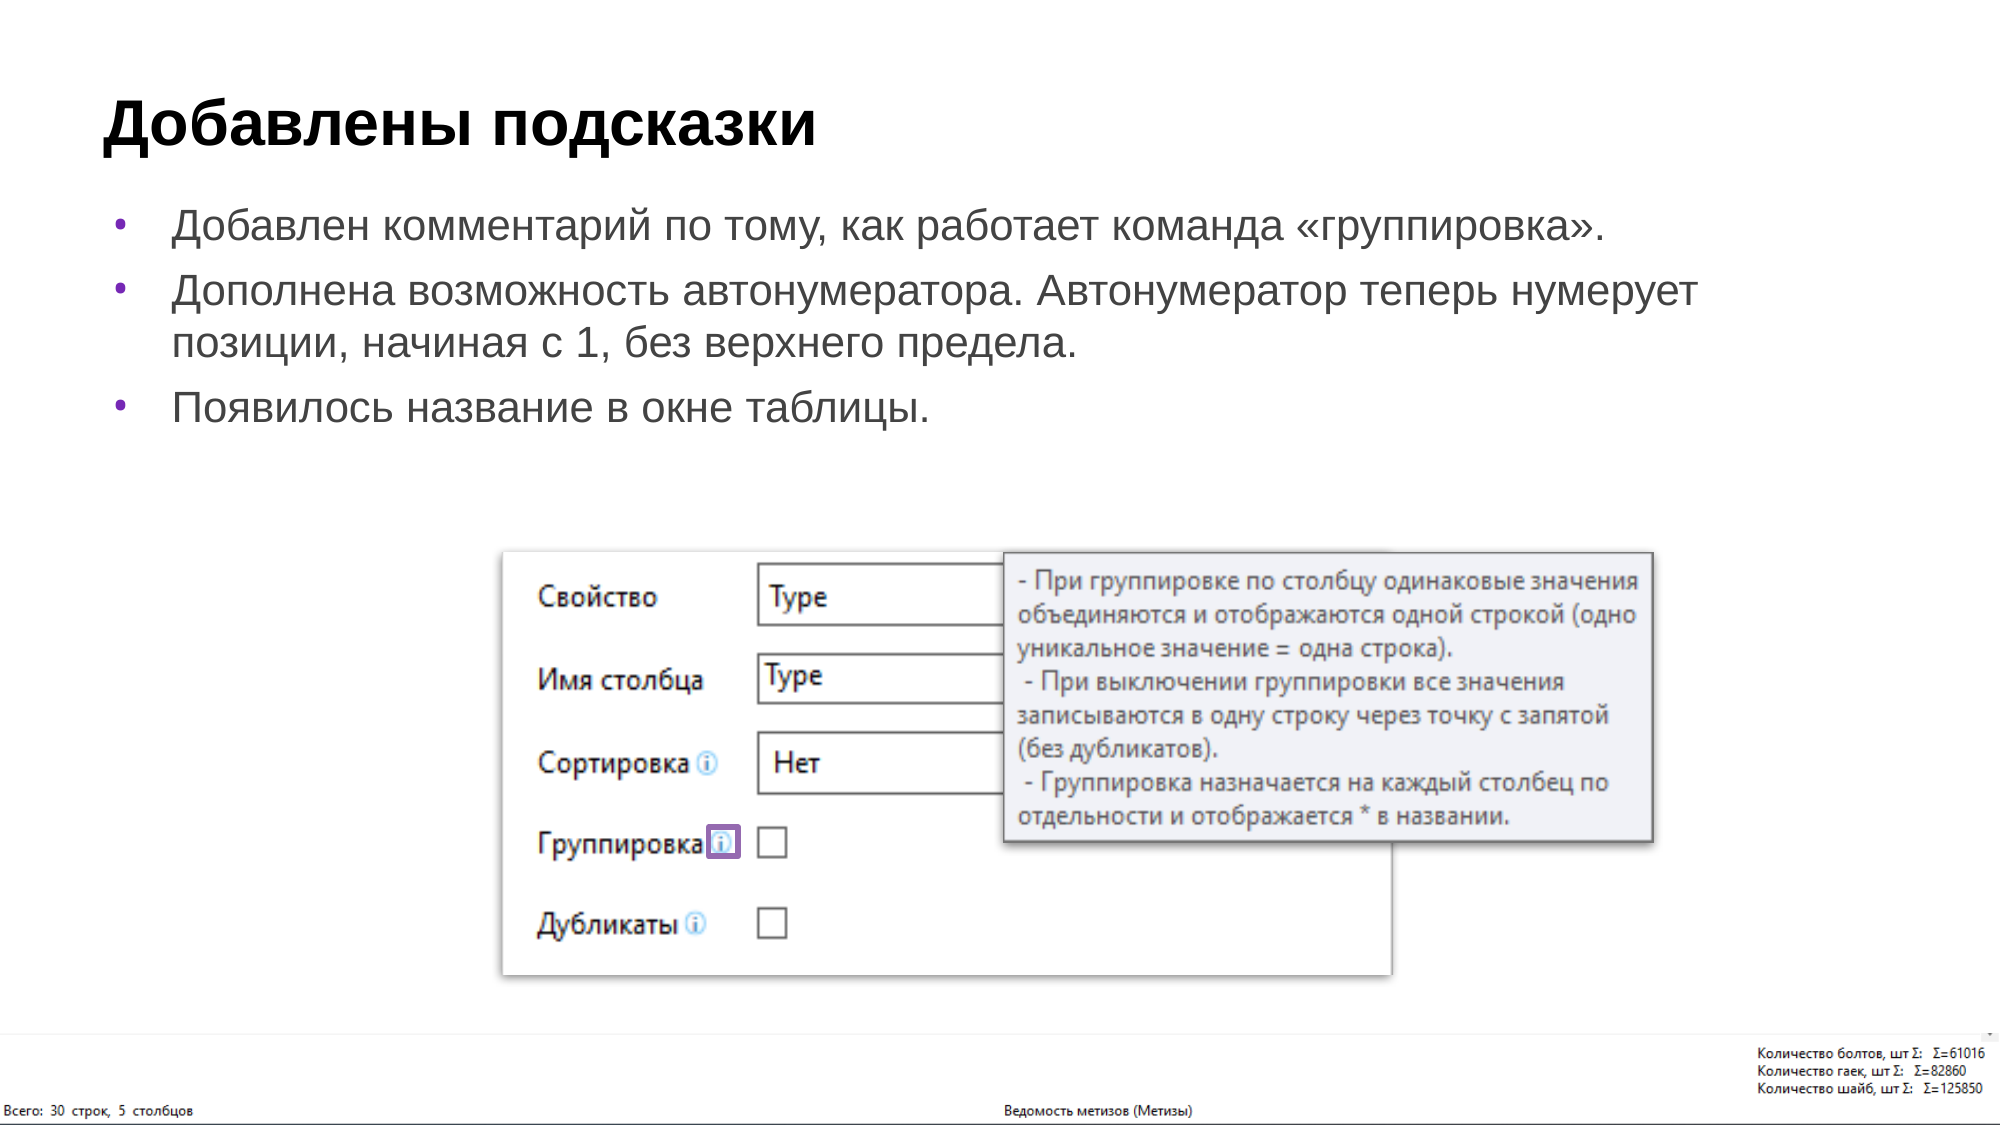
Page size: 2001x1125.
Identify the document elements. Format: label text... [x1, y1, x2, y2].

picture [501, 552, 1654, 975]
picture [0, 1033, 2000, 1125]
text_box Добавлен комментарий по тому, как работает команда «группировка». Дополнена возможность автонумератора. Автонумератор теперь нумерует позиции, начиная с 1, без верхнего предела. Появилось название в окне таблицы. [78, 188, 1789, 986]
text_box Добавлены подсказки [88, 73, 1912, 171]
